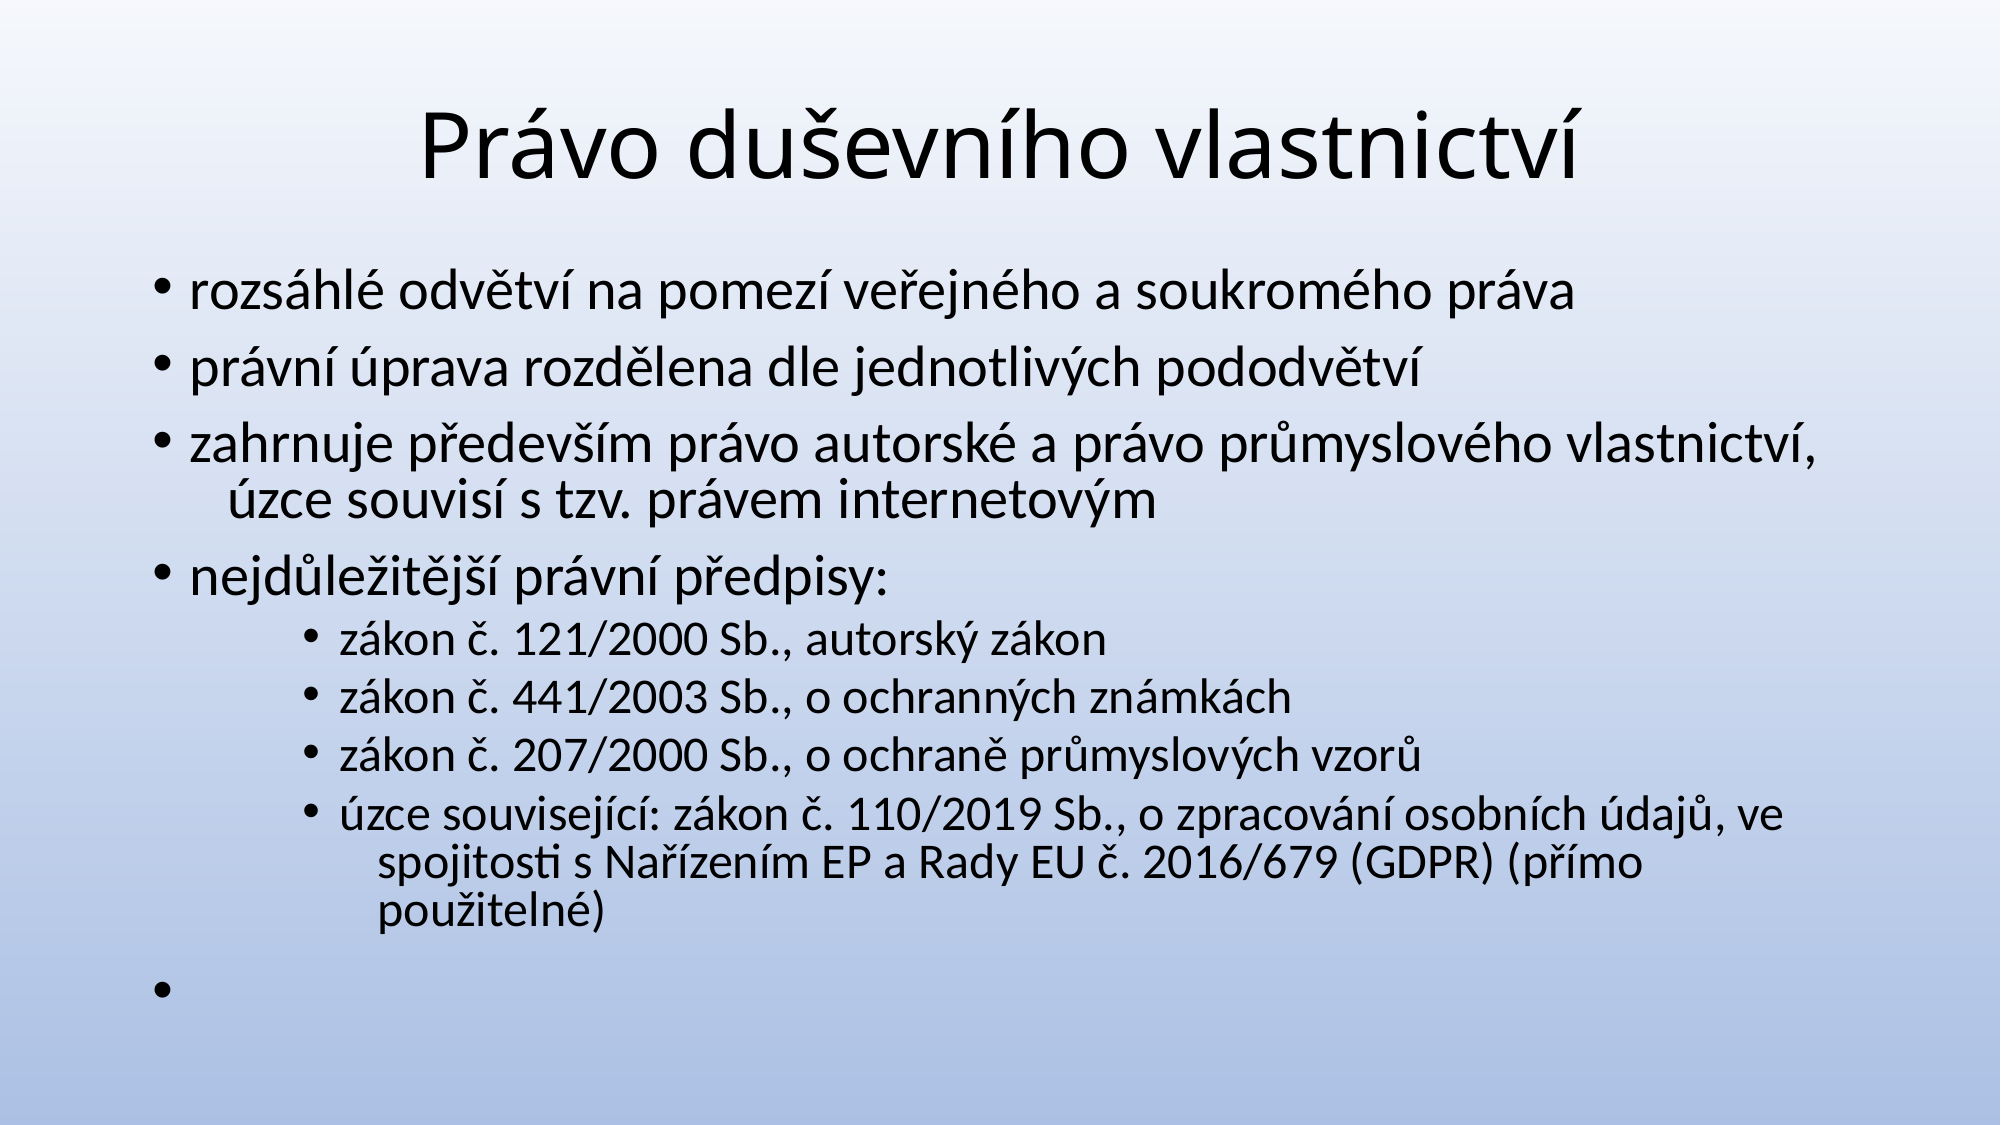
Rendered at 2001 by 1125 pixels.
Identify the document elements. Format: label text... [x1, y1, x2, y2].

list rozsáhlé odvětví na pomezí veřejného a soukromého práva právní úprava rozdělena dle jednotlivých pododvětví zahrnuje především právo autorské a právo průmyslového vlastnictví, úzce souvisí s tzv. právem internetovým nejdůležitější právní předpisy: zákon č. 121/2000 Sb., autorský zákon zákon č. 441/2003 Sb., o ochranných známkách zákon č. 207/2000 Sb., o ochraně průmyslových vzorů úzce související: zákon č. 110/2019 Sb., o zpracování osobních údajů, ve spojitosti s Nařízením EP a Rady EU č. 2016/679 (GDPR) (přímo použitelné) [137, 257, 1863, 1095]
title Právo duševního vlastnictví [137, 39, 1863, 257]
